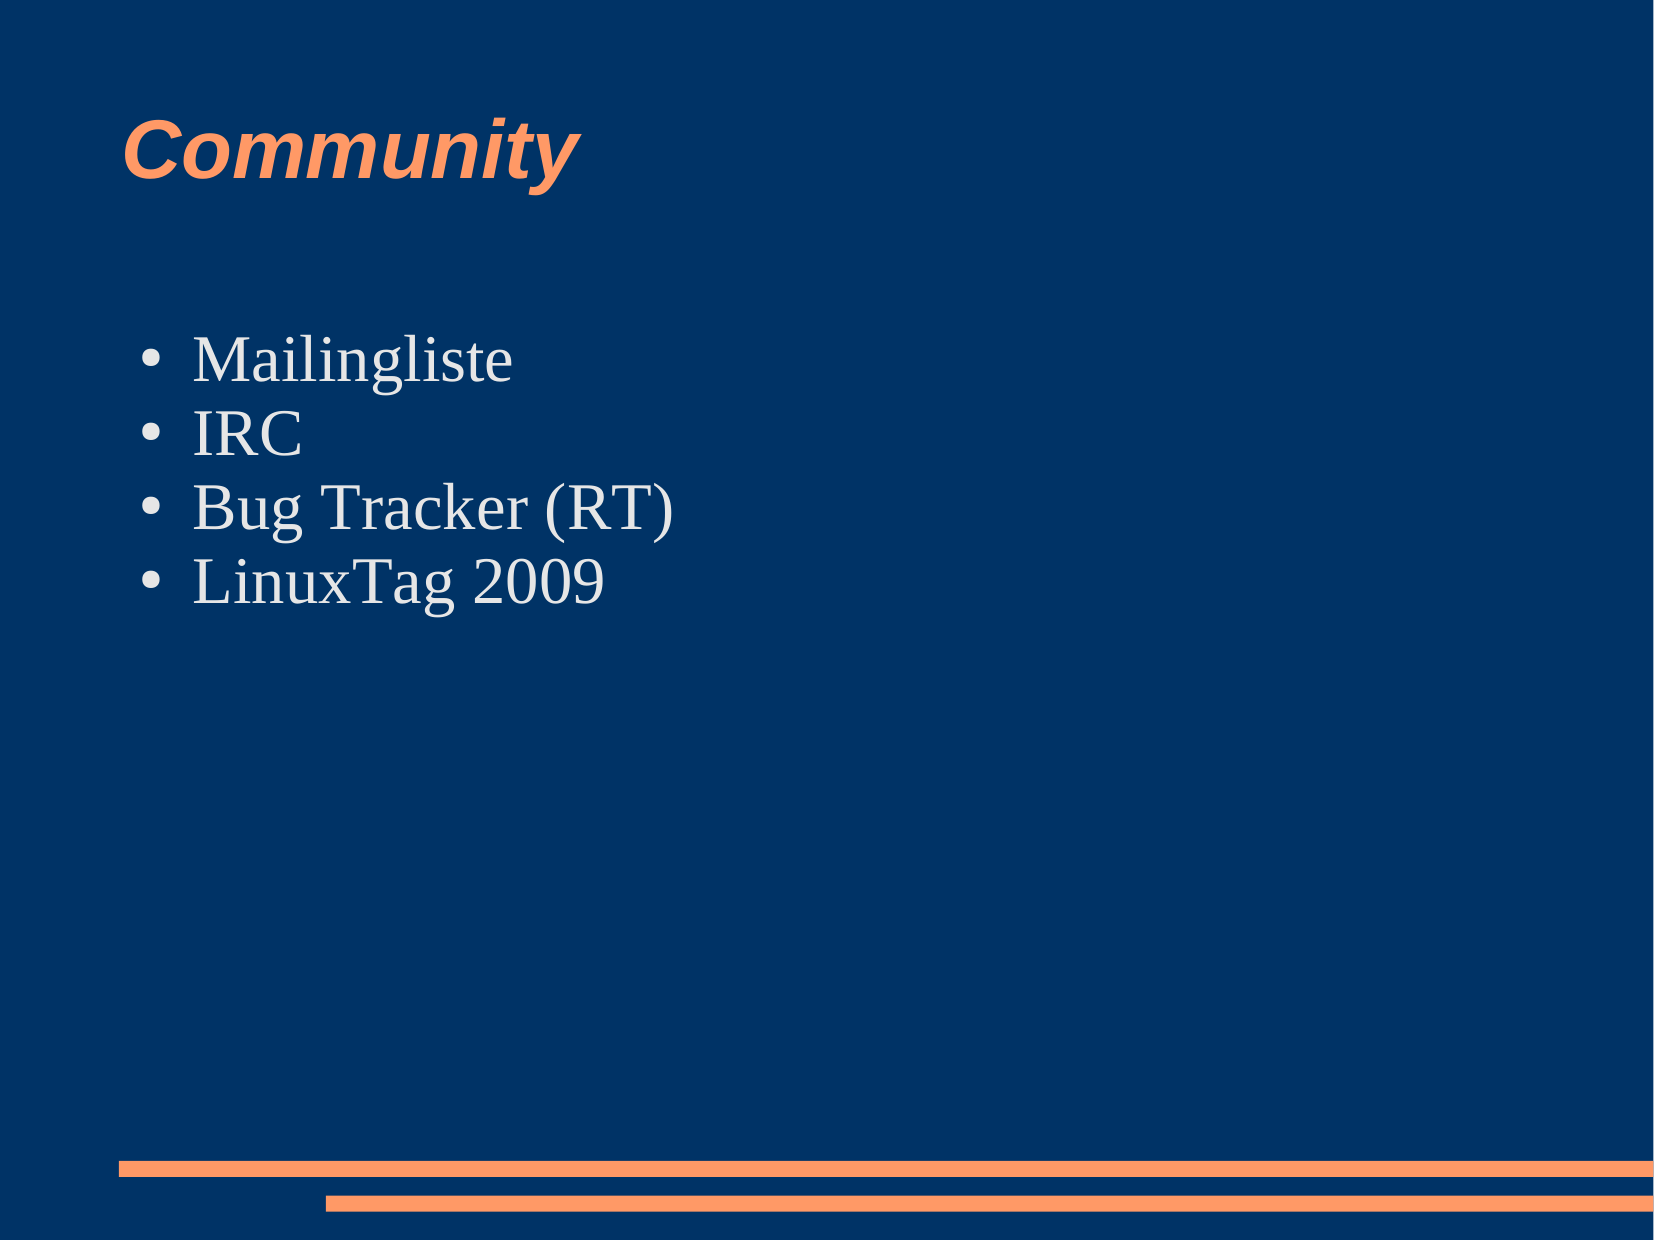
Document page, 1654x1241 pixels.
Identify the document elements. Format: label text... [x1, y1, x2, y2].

title Community [121, 53, 1534, 247]
list Mailingliste IRC Bug Tracker (RT) LinuxTag 2009 [121, 322, 1561, 1118]
